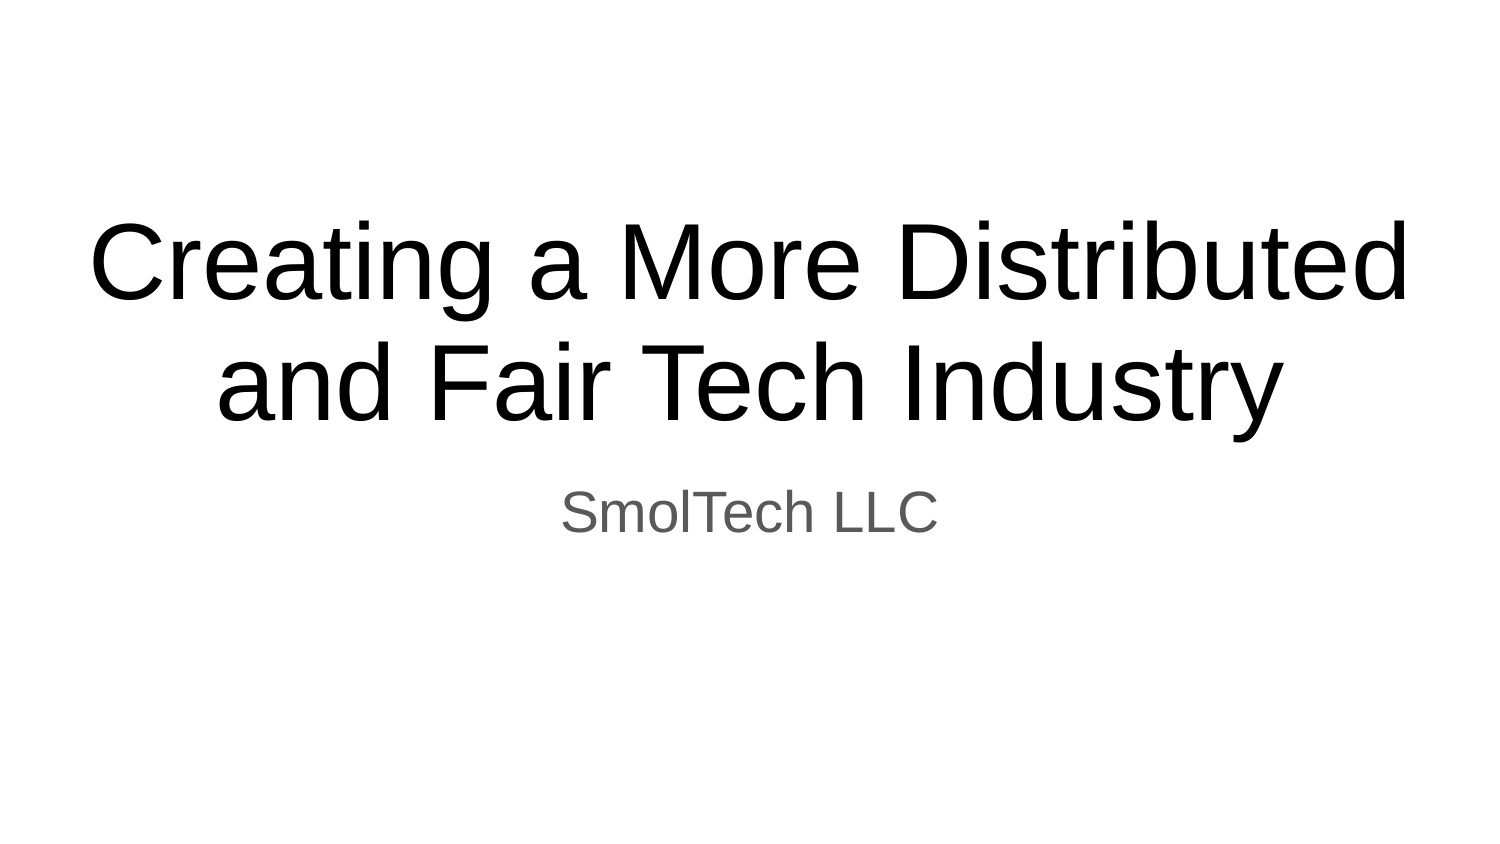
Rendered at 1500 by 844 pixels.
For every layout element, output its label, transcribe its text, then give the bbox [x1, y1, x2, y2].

title Creating a More Distributed and Fair Tech Industry [51, 122, 1449, 459]
subtitle SmolTech LLC [51, 464, 1449, 595]
